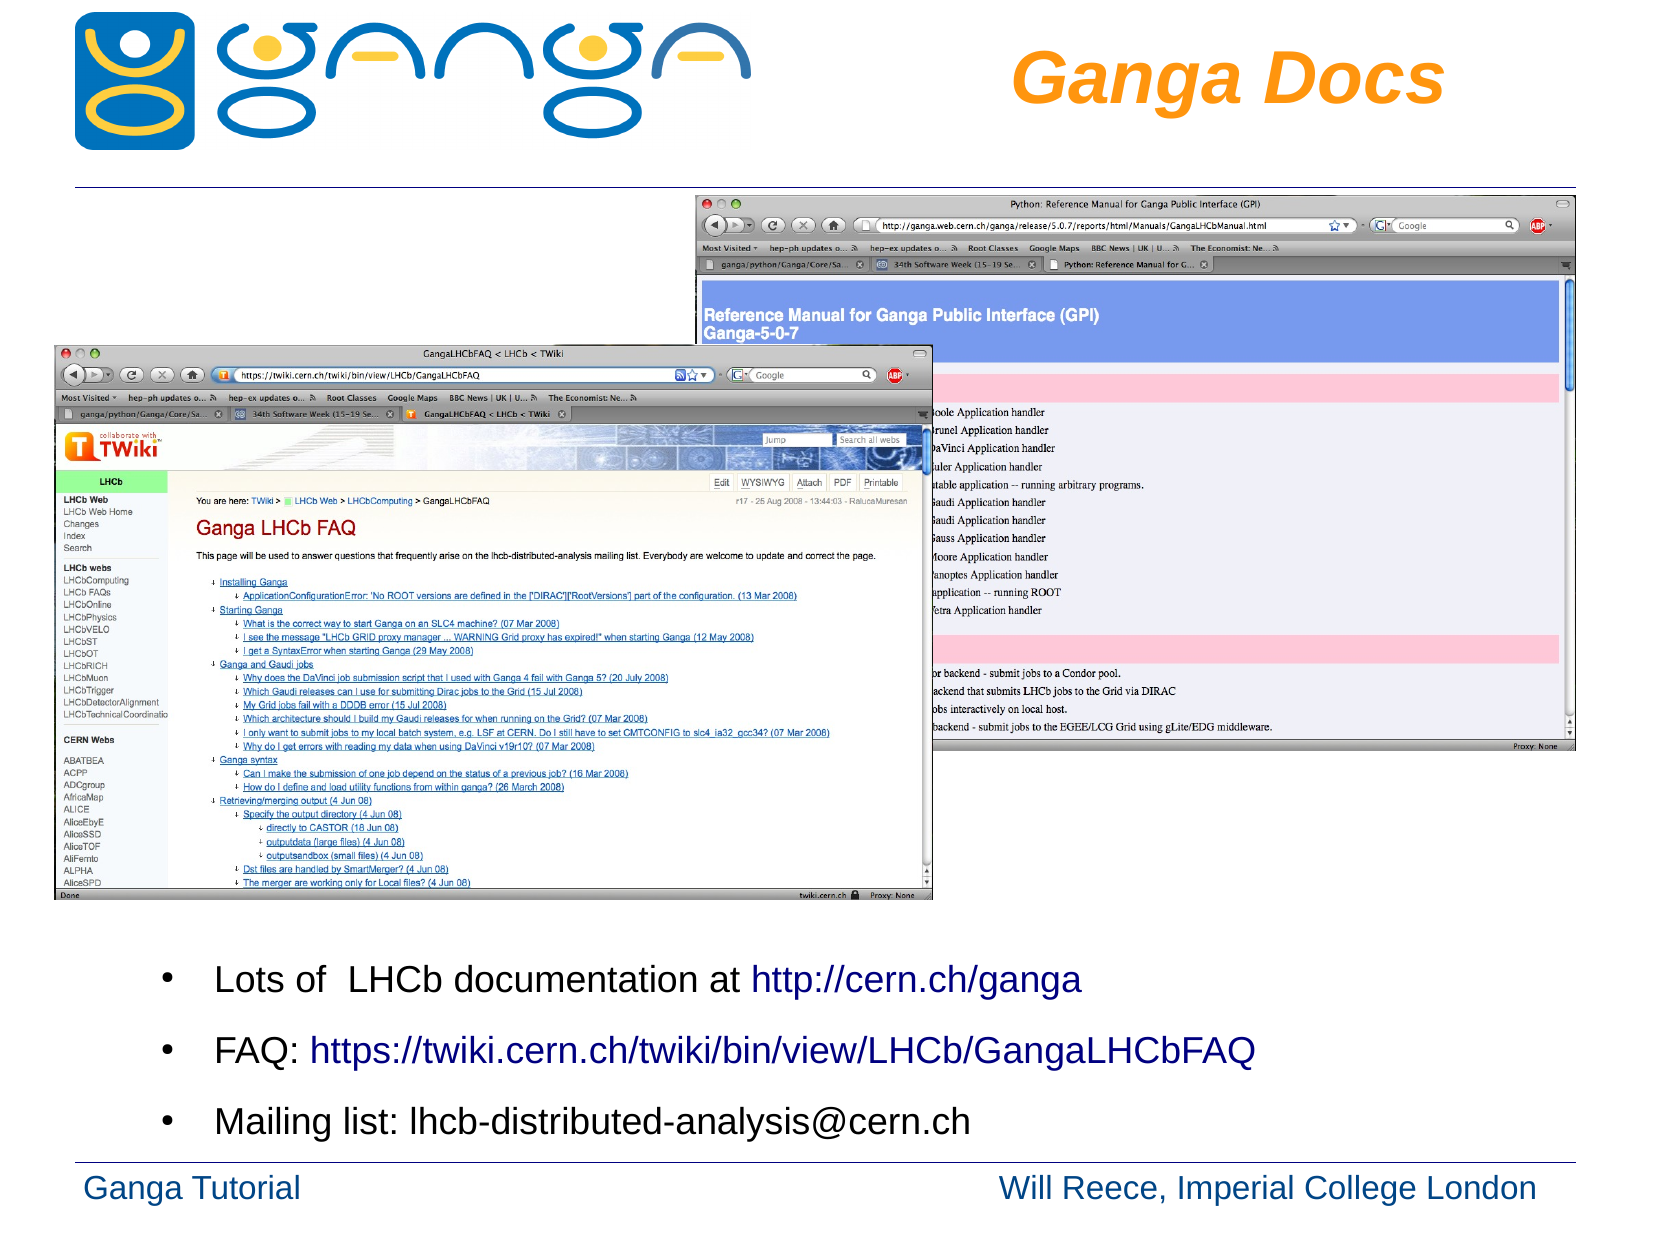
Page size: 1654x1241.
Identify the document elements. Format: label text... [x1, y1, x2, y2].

text_box Will Reece, Imperial College London [984, 1163, 1553, 1215]
list Lots of LHCb documentation at http://cern.ch/ganga FAQ: https://twiki.cern.ch/twiki/bin/view/LHCb/GangaLHCbFAQ Mailing list: lhcb-distributed-analysis@cern.ch [143, 957, 1534, 1156]
picture [75, 12, 751, 151]
text_box Ganga Tutorial [68, 1162, 317, 1215]
title Ganga Docs [823, 35, 1635, 120]
picture [54, 195, 1576, 901]
